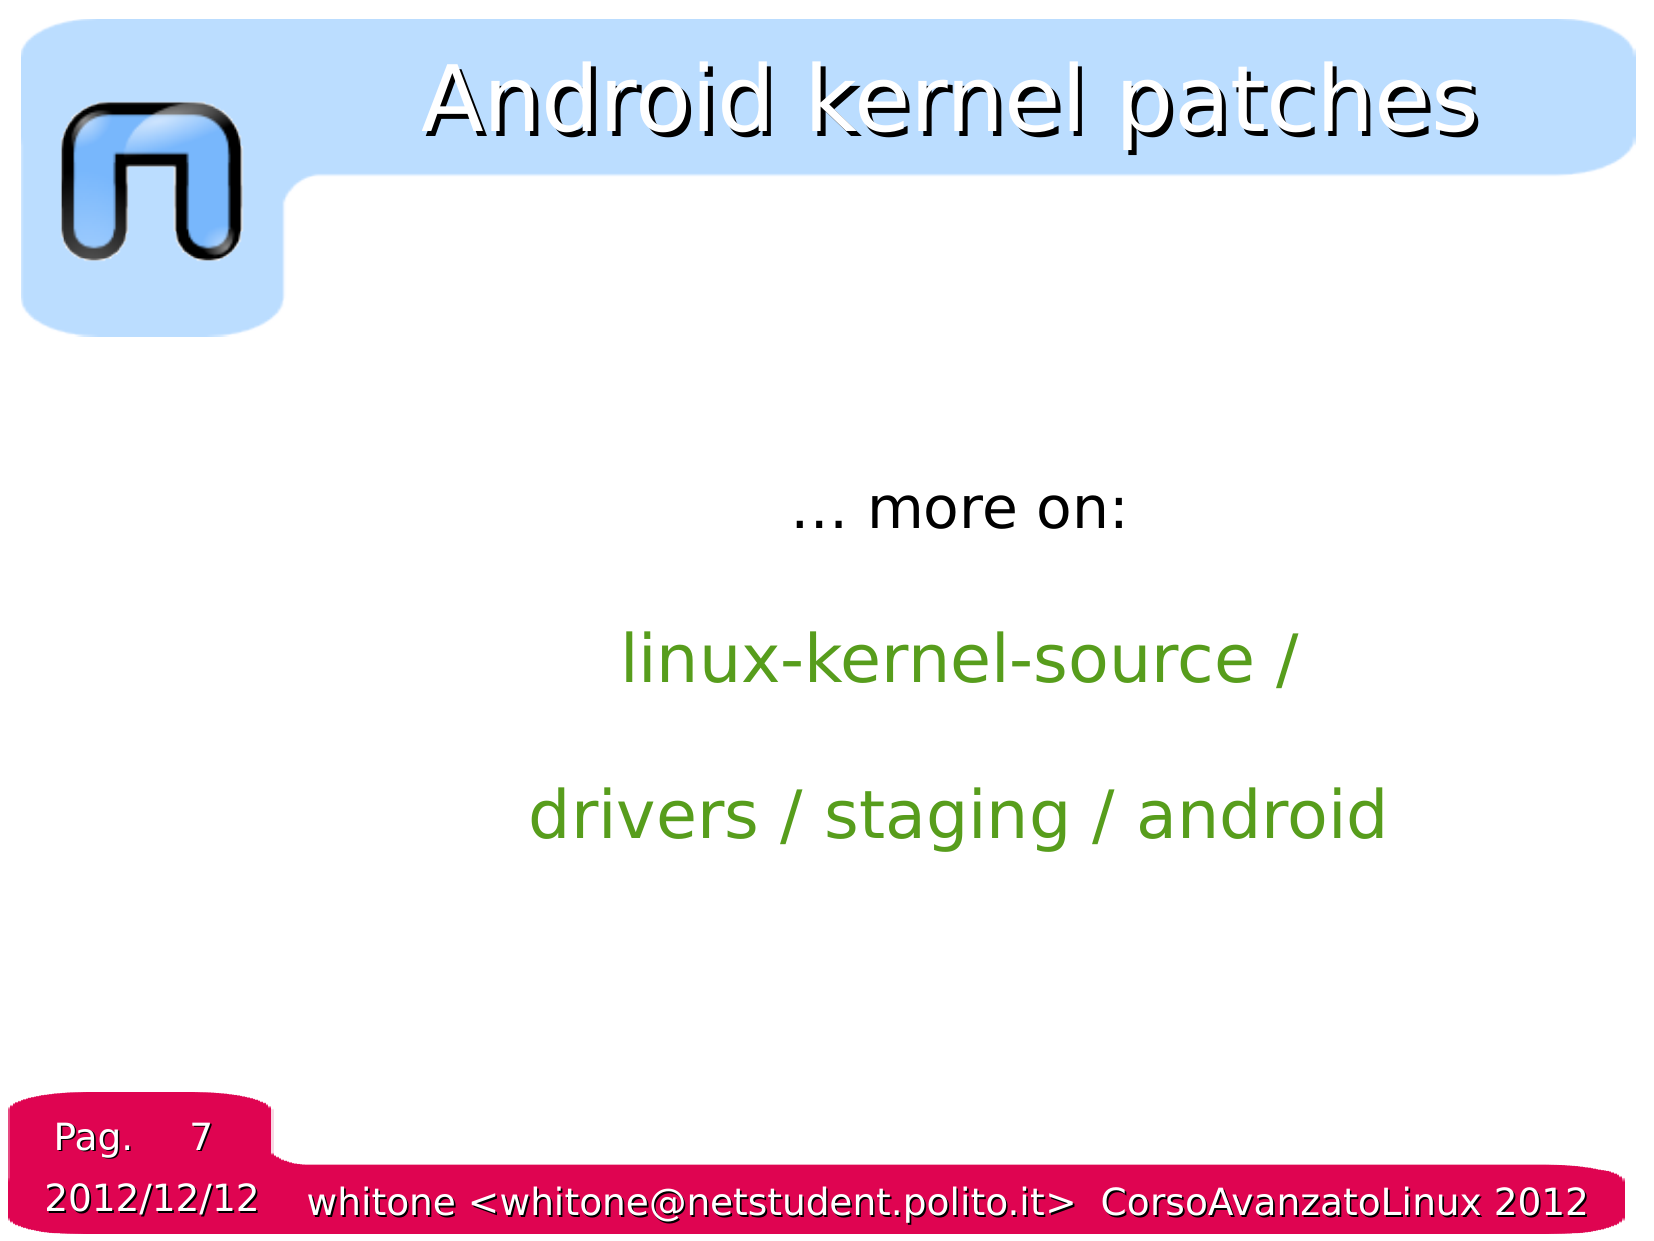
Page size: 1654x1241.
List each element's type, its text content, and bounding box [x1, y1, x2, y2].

text_box Pag. <numero> [27, 1108, 413, 1168]
text_box whitone <whitone@netstudent.polito.it> CorsoAvanzatoLinux 2012 [292, 1173, 1604, 1241]
picture [0, 19, 1636, 354]
subtitle … more on: linux-kernel-source / drivers / staging / android [295, 206, 1625, 1123]
title Android kernel patches [265, 3, 1636, 197]
text_box 2012/12/12 [29, 1169, 284, 1241]
picture [8, 1092, 1625, 1234]
